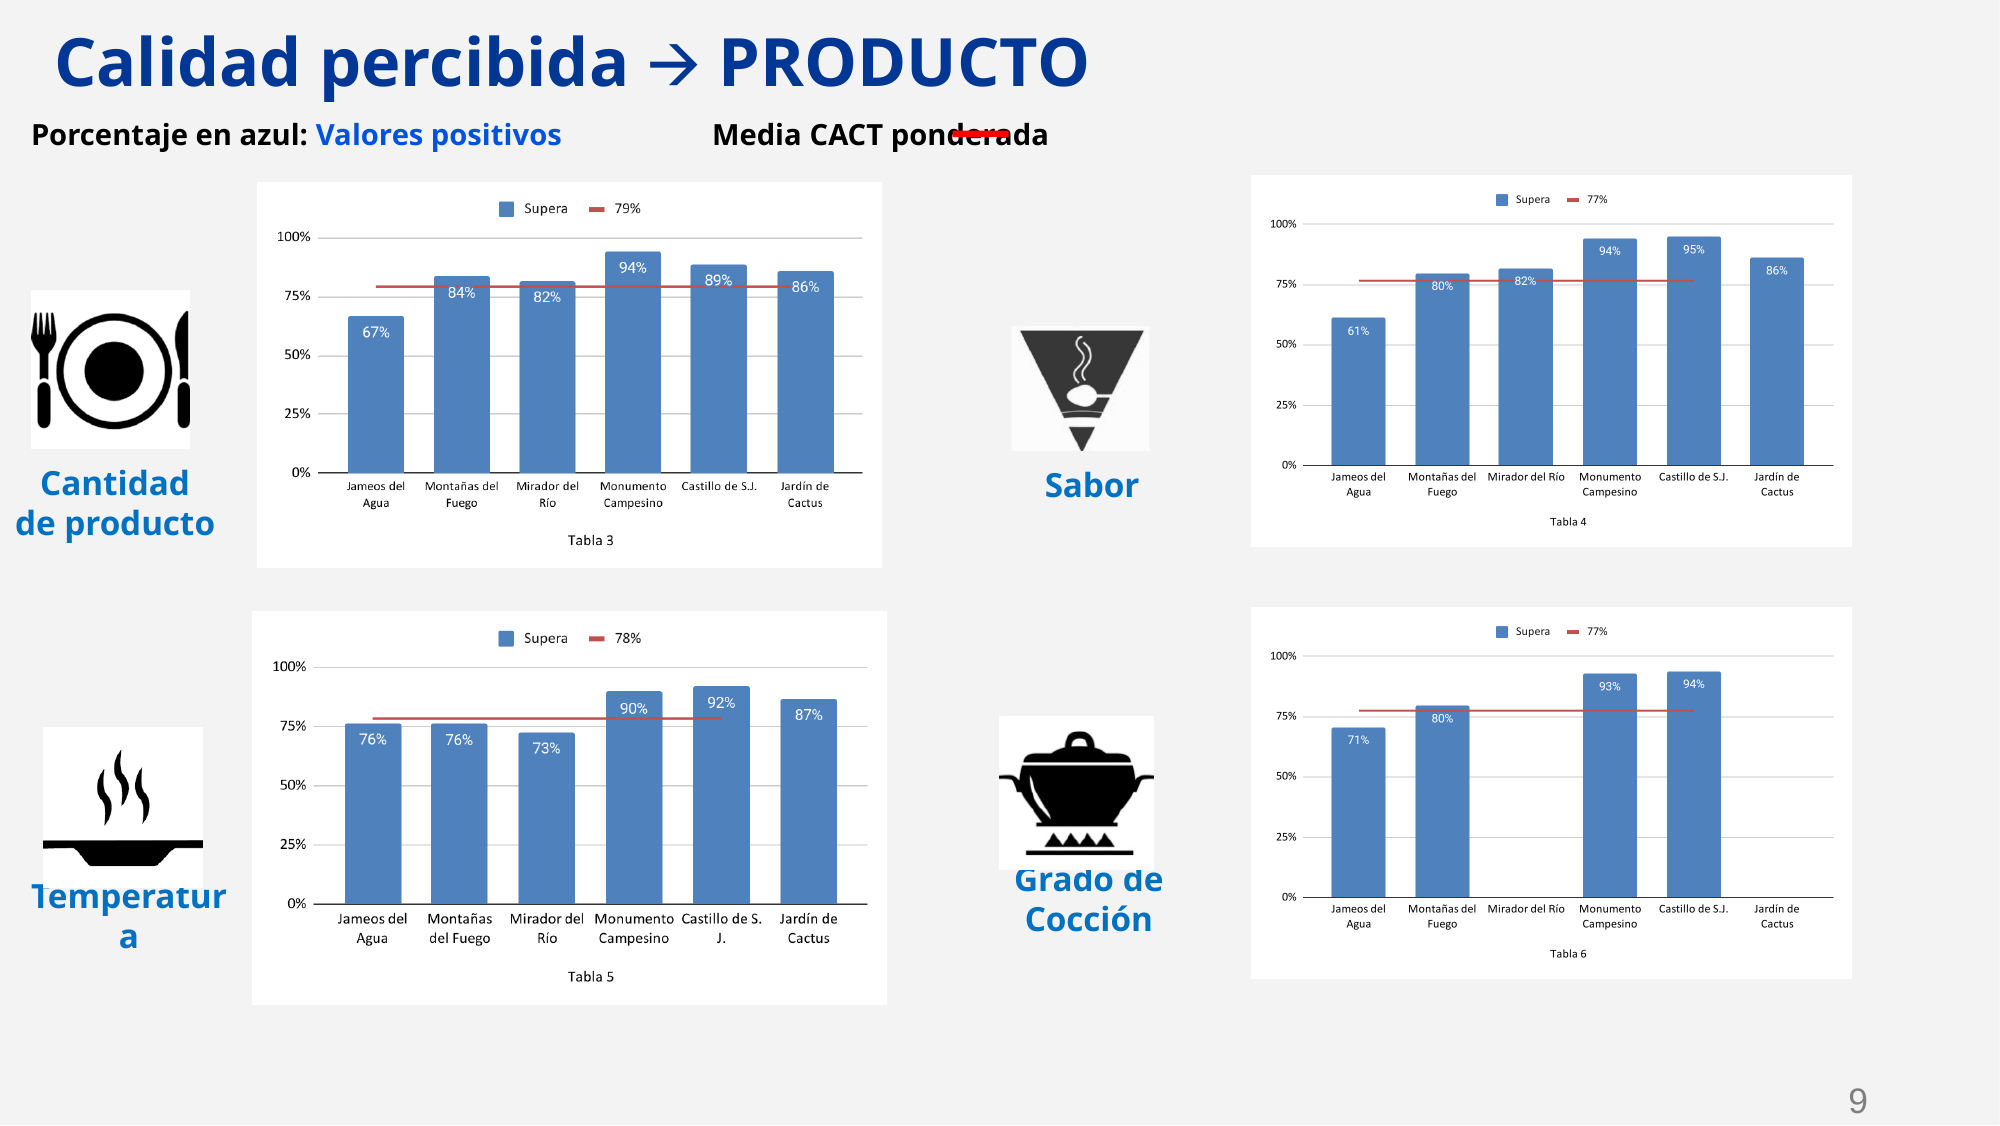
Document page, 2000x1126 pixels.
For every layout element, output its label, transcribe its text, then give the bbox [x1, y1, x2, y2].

picture [1251, 607, 1852, 979]
picture [31, 290, 190, 449]
text_box Porcentaje en azul: Valores positivos Media CACT ponderada [16, 109, 1984, 158]
picture [1011, 326, 1150, 451]
text_box Cantidad de producto [0, 454, 232, 551]
picture [257, 182, 882, 568]
picture [252, 611, 887, 1005]
text_box Temperatura [7, 867, 250, 924]
picture [999, 716, 1154, 870]
text_box Calidad percibida 🡪 PRODUCTO [54, 0, 1126, 109]
text_box Sabor [952, 456, 1232, 512]
slide_number 1 [1419, 1069, 1886, 1126]
text_box Grado de Cocción [968, 850, 1209, 947]
picture [43, 727, 203, 888]
picture [1251, 175, 1852, 547]
